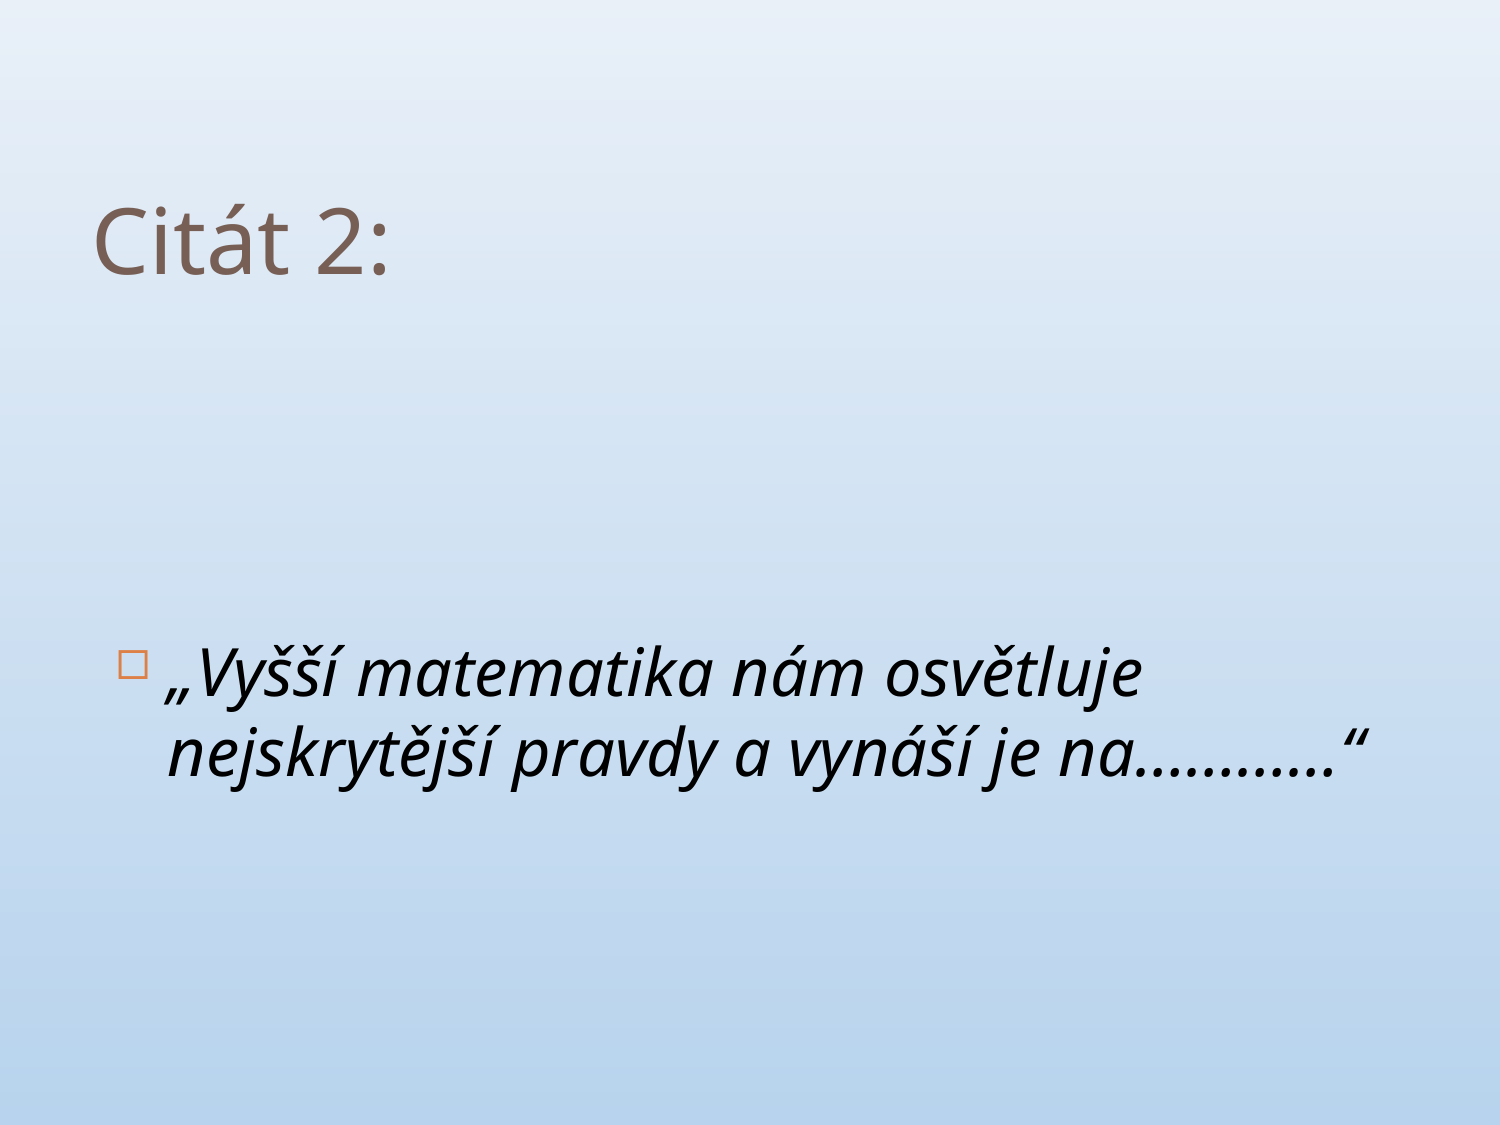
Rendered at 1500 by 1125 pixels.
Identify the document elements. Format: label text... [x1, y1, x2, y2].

title Citát 2: [76, 160, 1415, 315]
list „Vyšší matematika nám osvětluje nejskrytější pravdy a vynáší je na…………“ [100, 361, 1438, 882]
